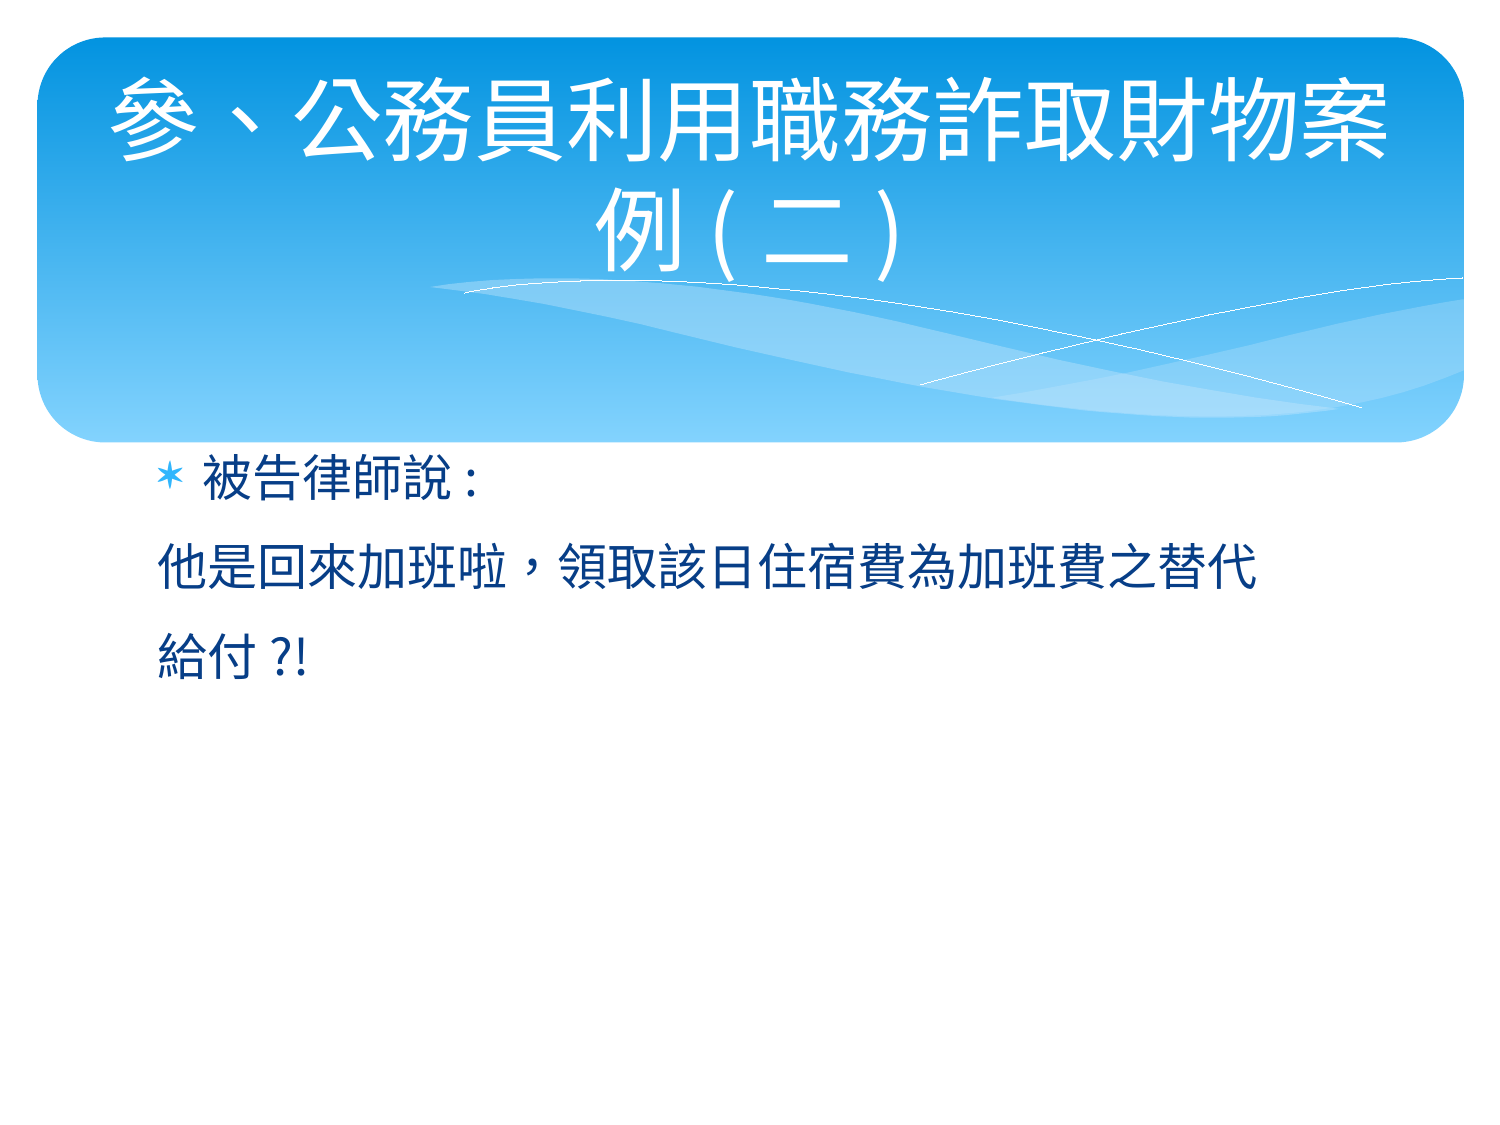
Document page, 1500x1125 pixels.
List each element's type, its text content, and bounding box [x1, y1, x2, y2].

title 參、公務員利用職務詐取財物案例(二) [75, 55, 1425, 261]
list 被告律師說: 他是回來加班啦，領取該日住宿費為加班費之替代 給付?! [143, 438, 1359, 1005]
